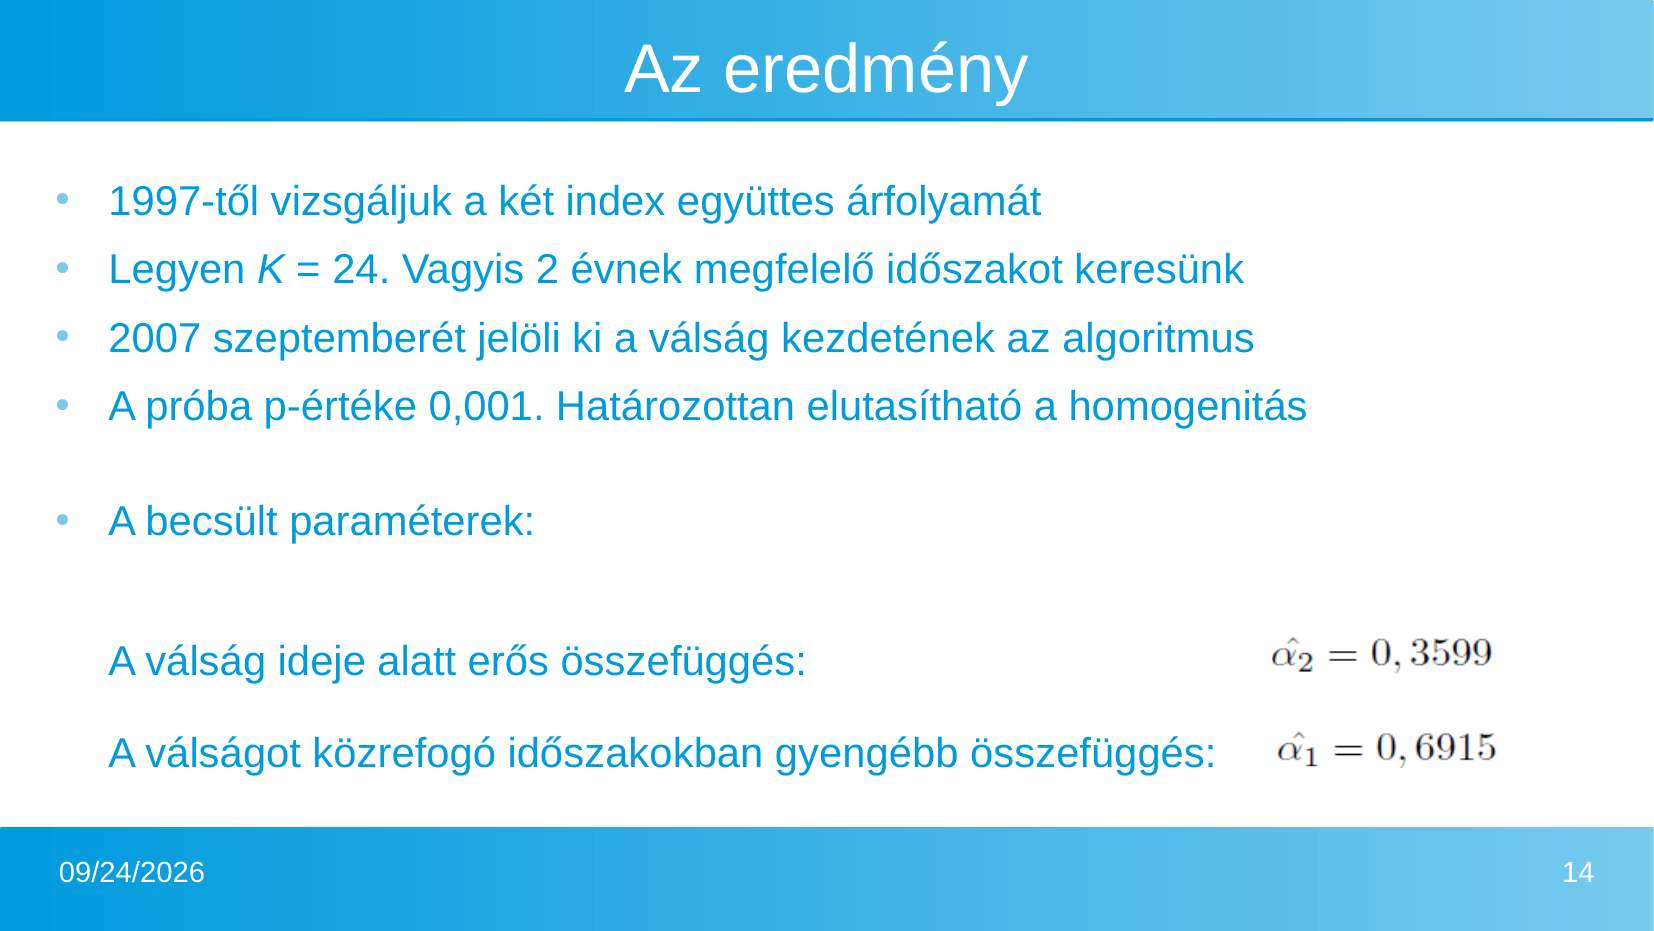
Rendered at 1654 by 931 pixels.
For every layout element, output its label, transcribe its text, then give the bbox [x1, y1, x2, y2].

title Az eredmény [59, 29, 1595, 108]
picture [1272, 636, 1496, 676]
picture [1277, 729, 1501, 768]
list 1997-től vizsgáljuk a két index együttes árfolyamát Legyen K = 24. Vagyis 2 évnek megfelelő időszakot keresünk 2007 szeptemberét jelöli ki a válság kezdetének az algoritmus A próba p-értéke 0,001. Határozottan elutasítható a homogenitás A becsült paraméterek: A válság ideje alatt erős összefüggés: A válságot közrefogó időszakokban gyengébb összefüggés: [37, 177, 1573, 768]
